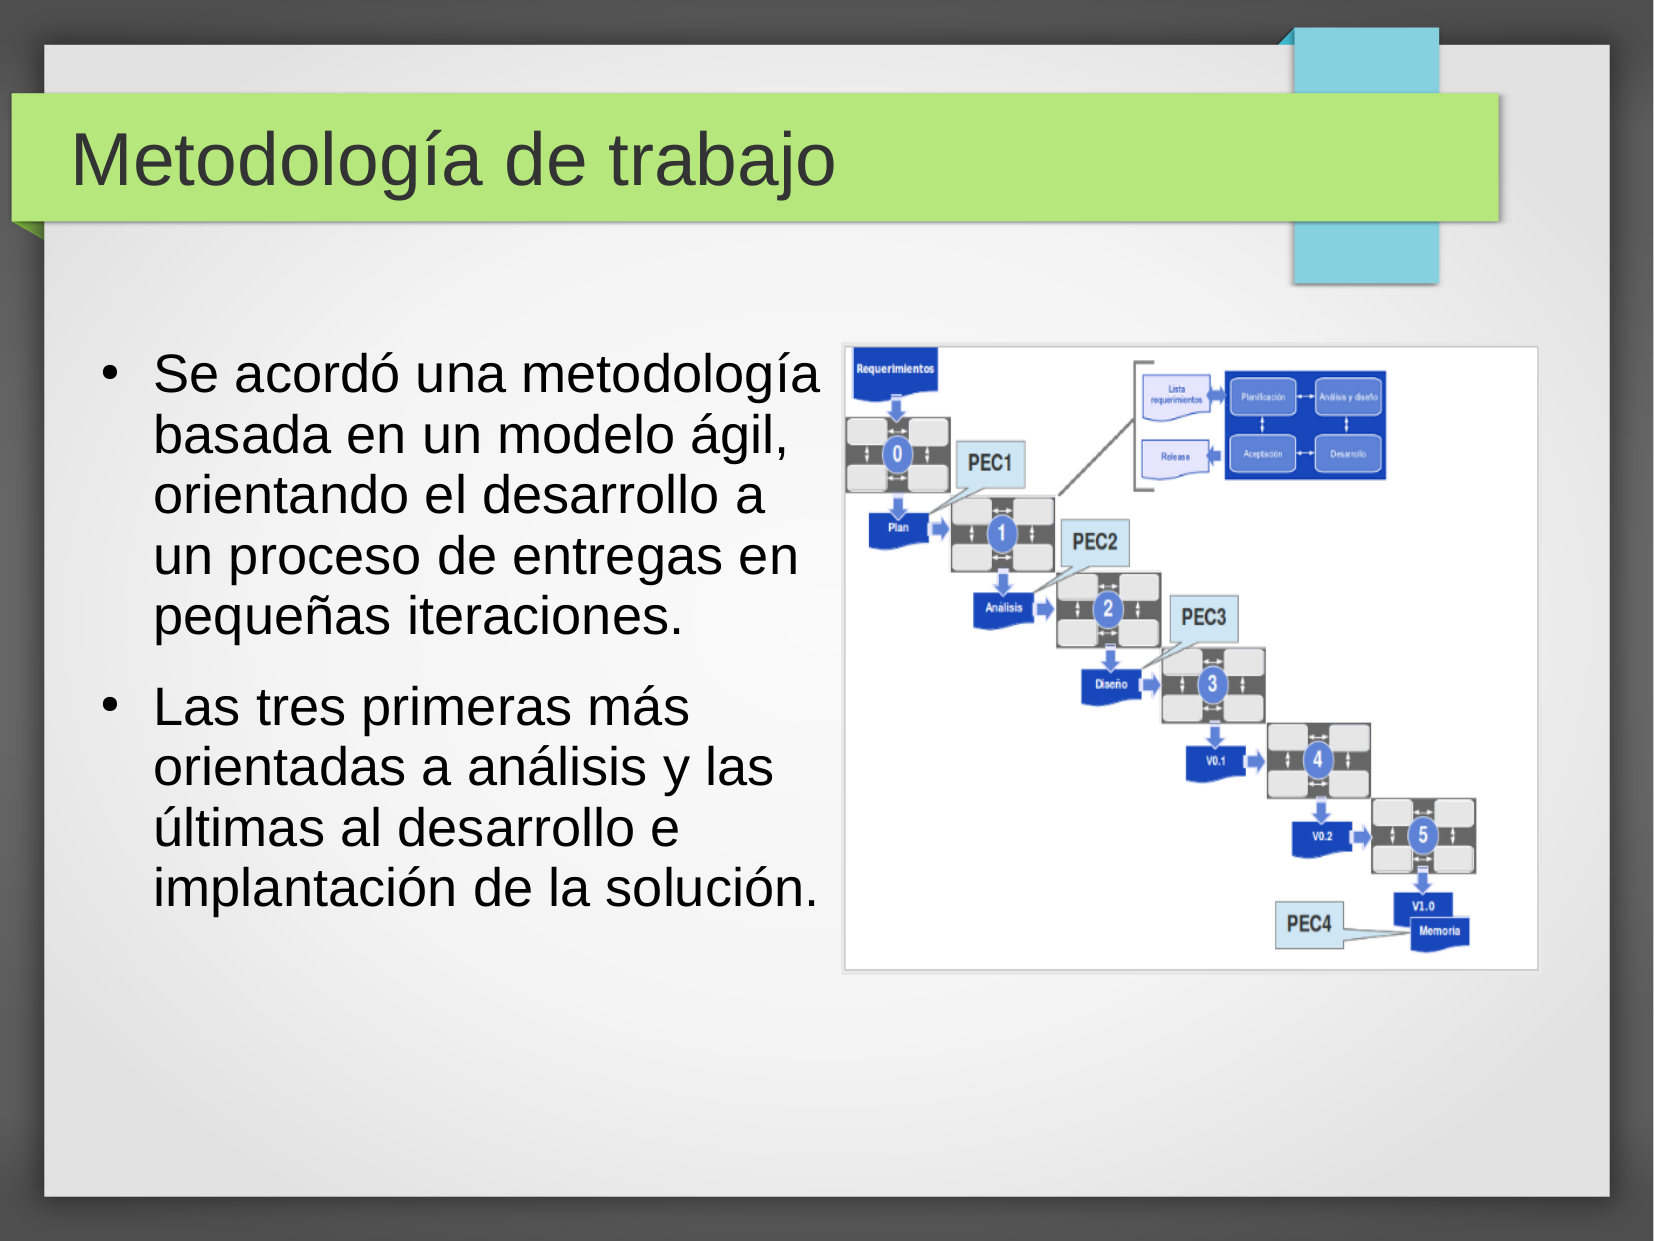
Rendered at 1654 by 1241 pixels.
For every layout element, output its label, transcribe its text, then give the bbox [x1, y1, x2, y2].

list Se acordó una metodología basada en un modelo ágil, orientando el desarrollo a un proceso de entregas en pequeñas iteraciones. Las tres primeras más orientadas a análisis y las últimas al desarrollo e implantación de la solución. [82, 343, 836, 1063]
title Metodología de trabajo [70, 106, 1229, 213]
picture [0, 0, 1654, 1241]
